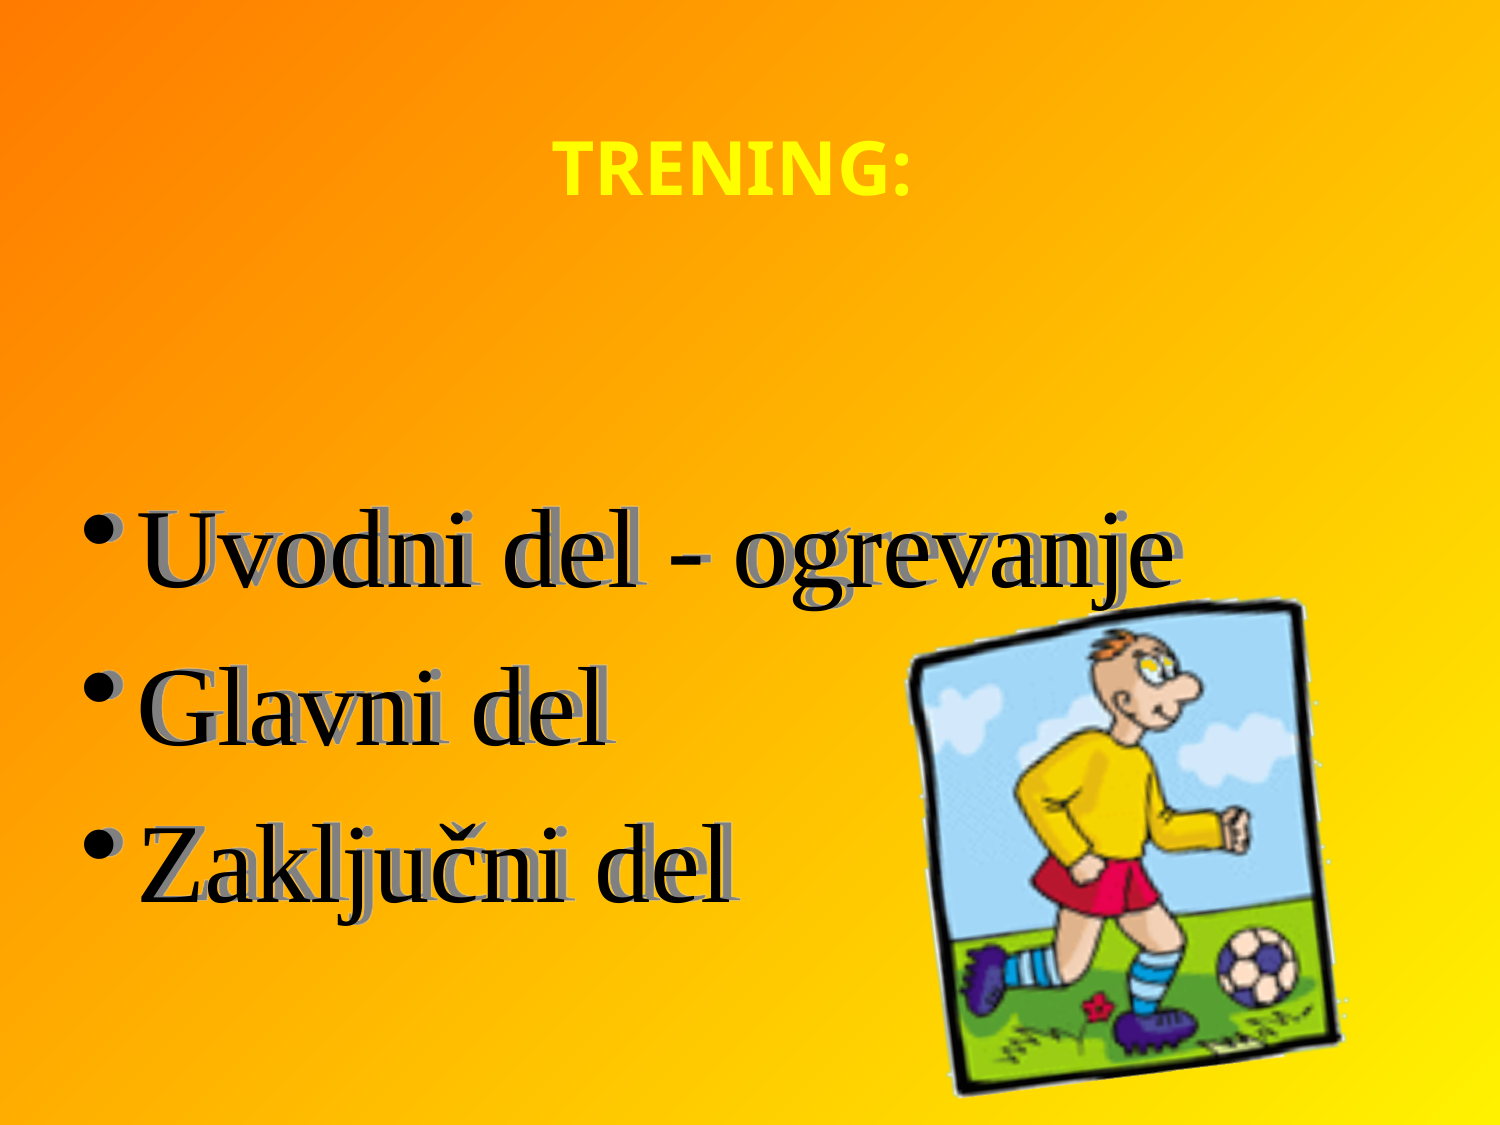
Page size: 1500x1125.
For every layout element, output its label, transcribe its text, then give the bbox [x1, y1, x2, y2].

text_box TRENING: [123, 113, 1341, 409]
picture [864, 581, 1392, 1103]
list Uvodni del - ogrevanje Glavni del Zaključni del [64, 467, 1415, 969]
